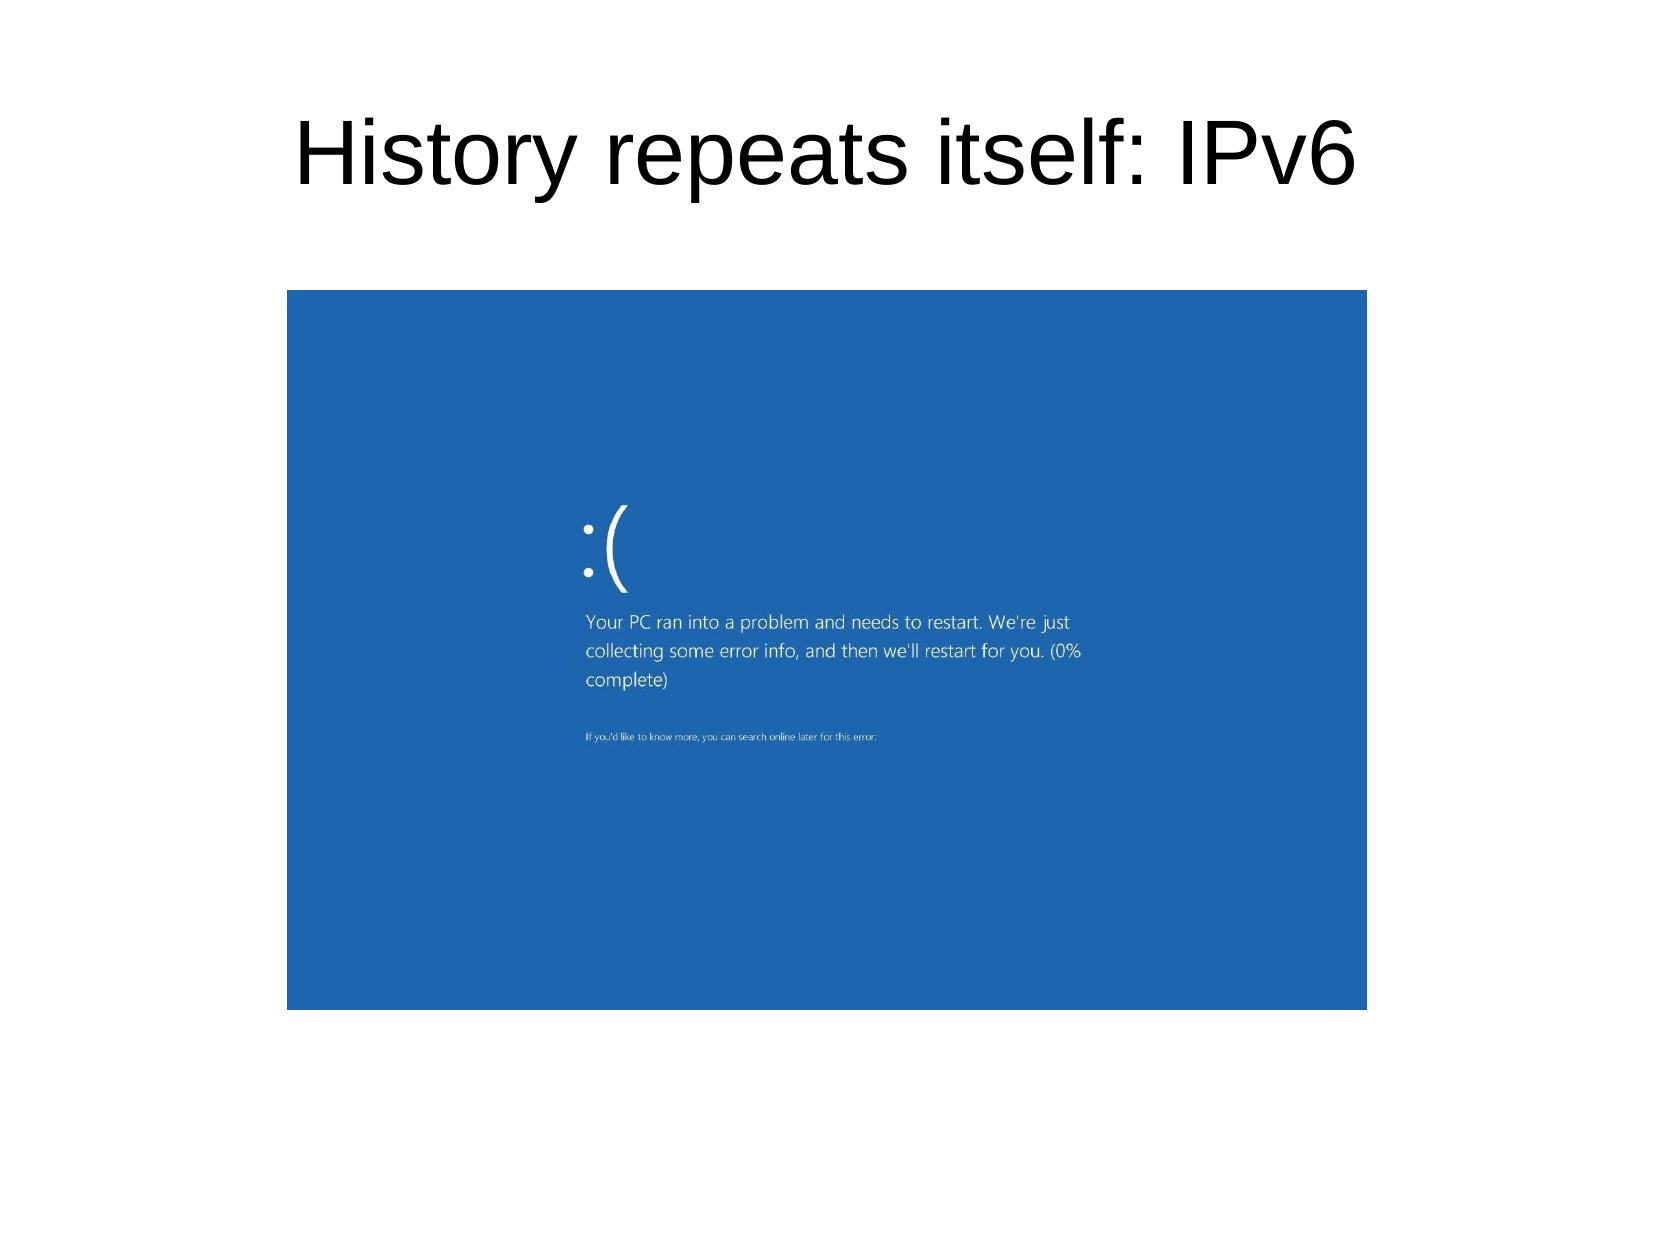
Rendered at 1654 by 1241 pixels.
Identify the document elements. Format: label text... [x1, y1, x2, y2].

title History repeats itself: IPv6 [82, 49, 1571, 257]
picture [287, 290, 1367, 1010]
